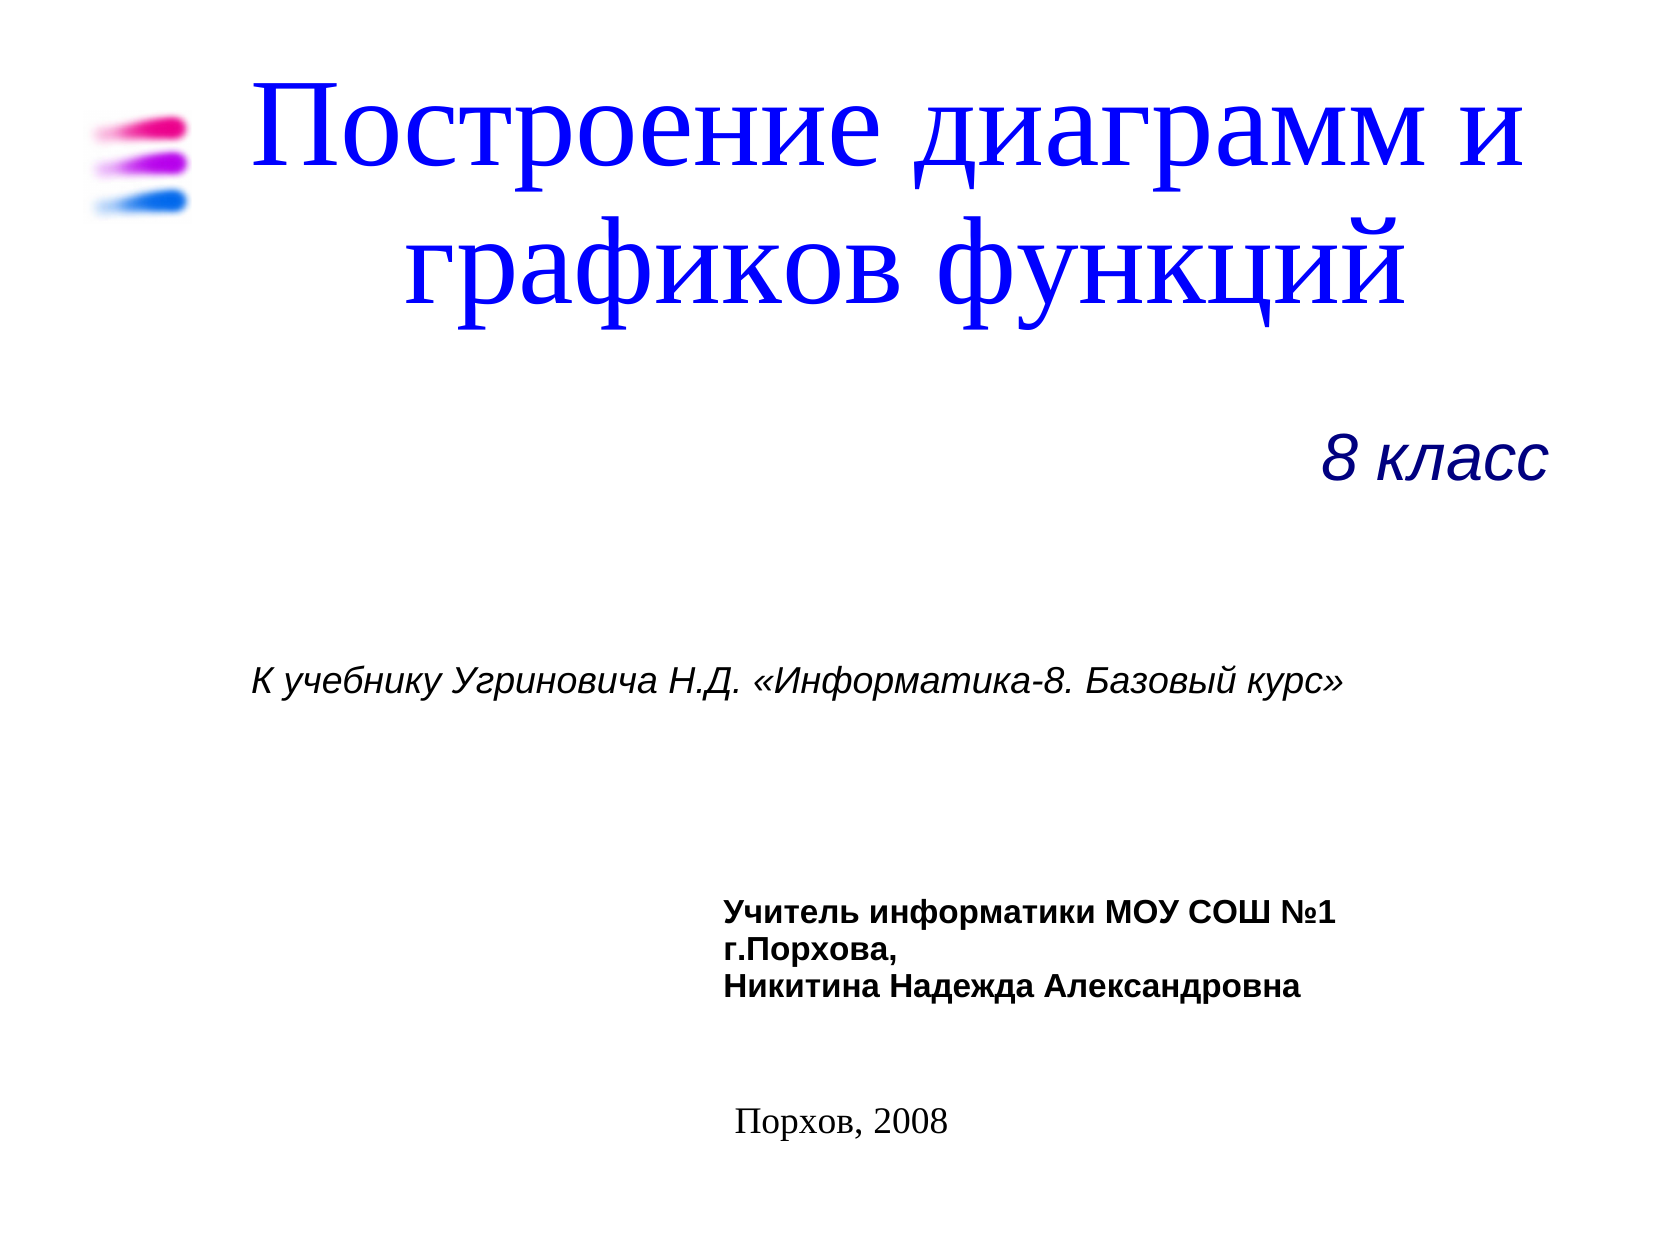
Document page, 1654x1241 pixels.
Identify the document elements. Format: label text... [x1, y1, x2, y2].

picture [83, 110, 182, 224]
text_box Порхов, 2008 [561, 1092, 1123, 1150]
subtitle Построение диаграмм и графиков функций [182, 29, 1595, 355]
text_box К учебнику Угриновича Н.Д. «Информатика-8. Базовый курс» [236, 652, 1536, 739]
text_box Учитель информатики МОУ СОШ №1 г.Порхова, Никитина Надежда Александровна [708, 885, 1536, 978]
text_box 8 класс [1306, 412, 1565, 502]
